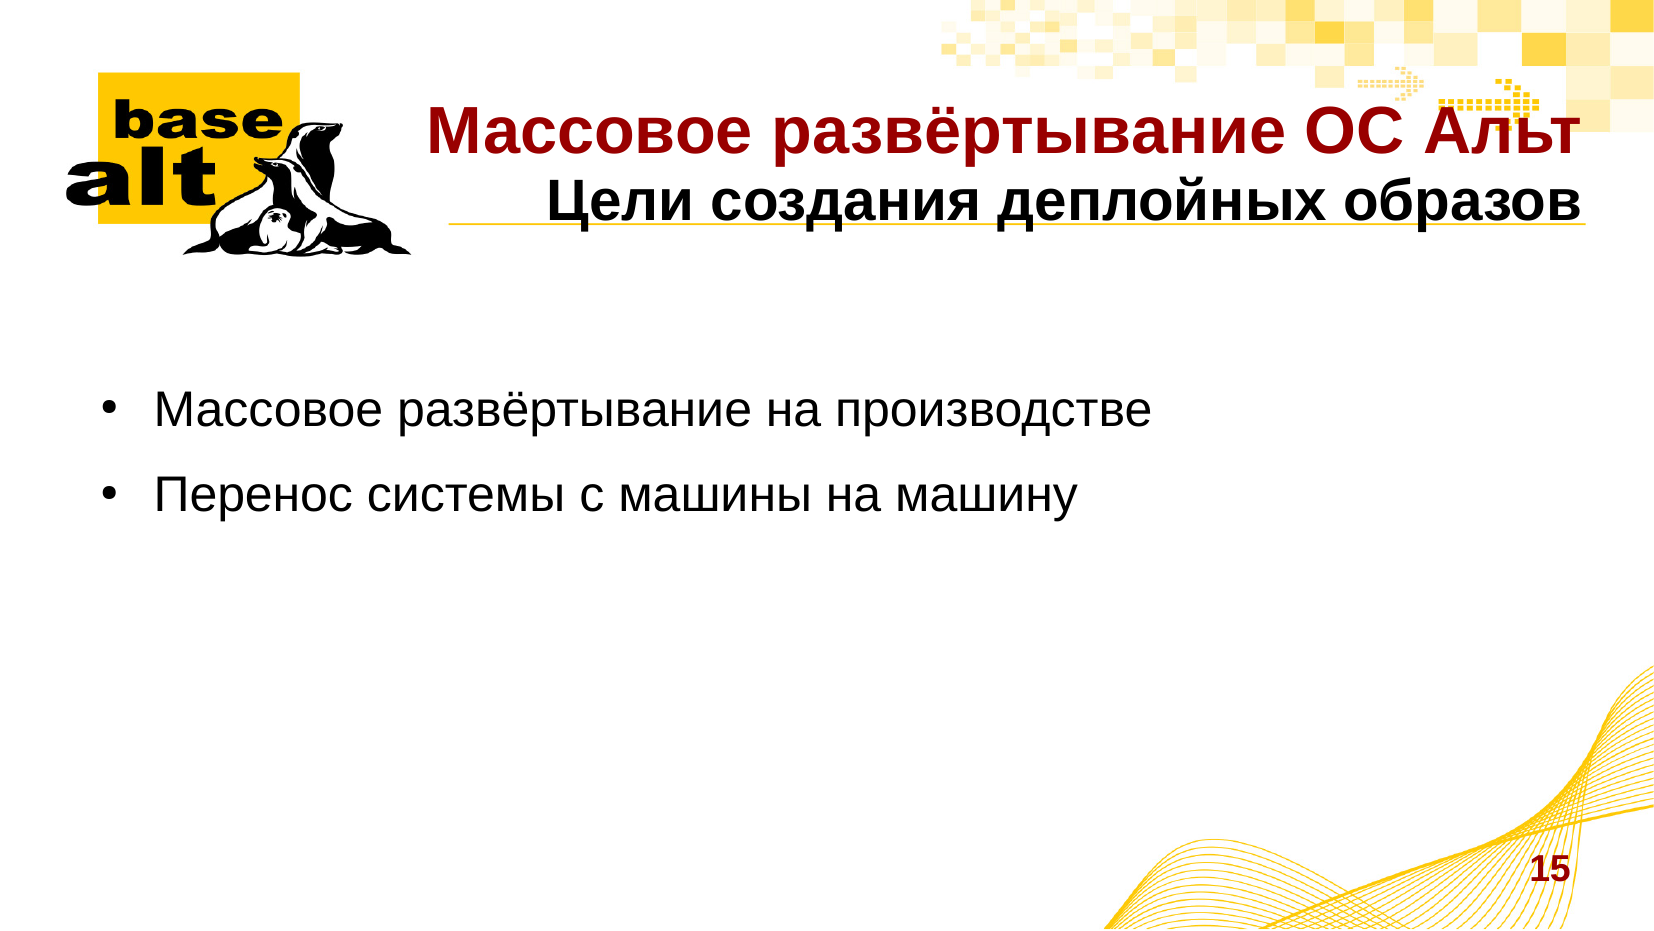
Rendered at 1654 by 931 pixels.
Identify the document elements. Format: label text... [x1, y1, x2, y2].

list Массовое развёртывание на производстве Перенос системы с машины на машину [82, 380, 1571, 780]
picture [0, 0, 1654, 931]
title Массовое развёртывание ОС Альт Цели создания деплойных образов [372, 81, 1583, 245]
